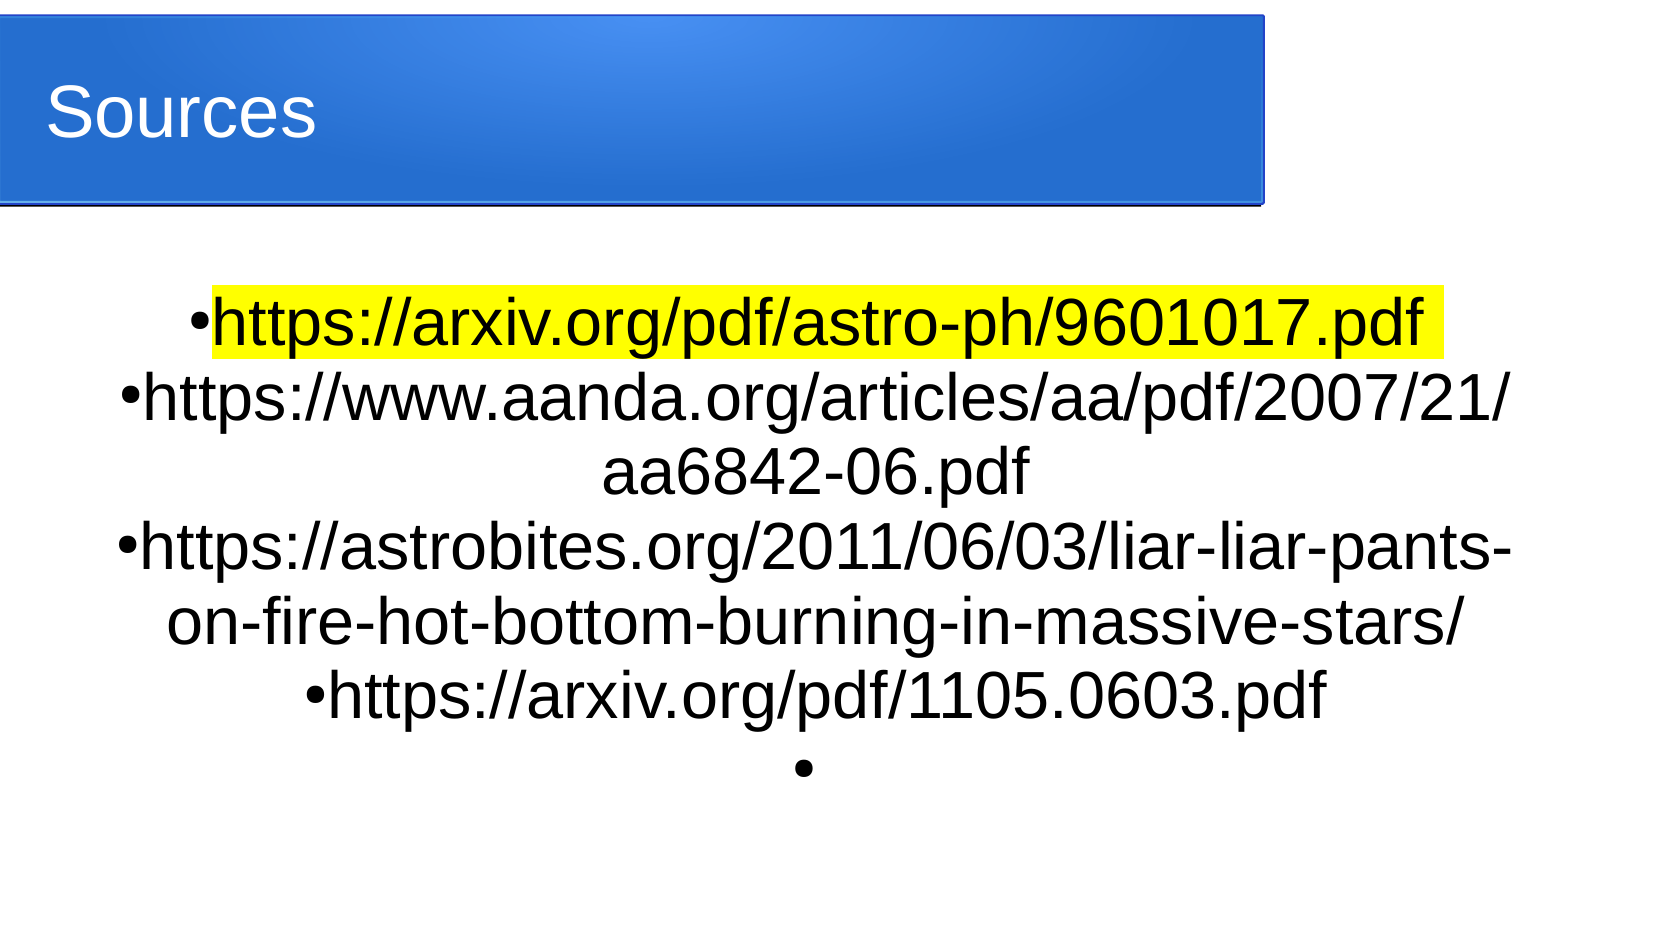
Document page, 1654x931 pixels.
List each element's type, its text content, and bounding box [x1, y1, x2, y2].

title Sources [45, 29, 1261, 196]
subtitle https://arxiv.org/pdf/astro-ph/9601017.pdf https://www.aanda.org/articles/aa/pdf/2007/21/aa6842-06.pdf https://astrobites.org/2011/06/03/liar-liar-pants-on-fire-hot-bottom-burning-in-massive-stars/ https://arxiv.org/pdf/1105.0603.pdf [71, 276, 1561, 817]
